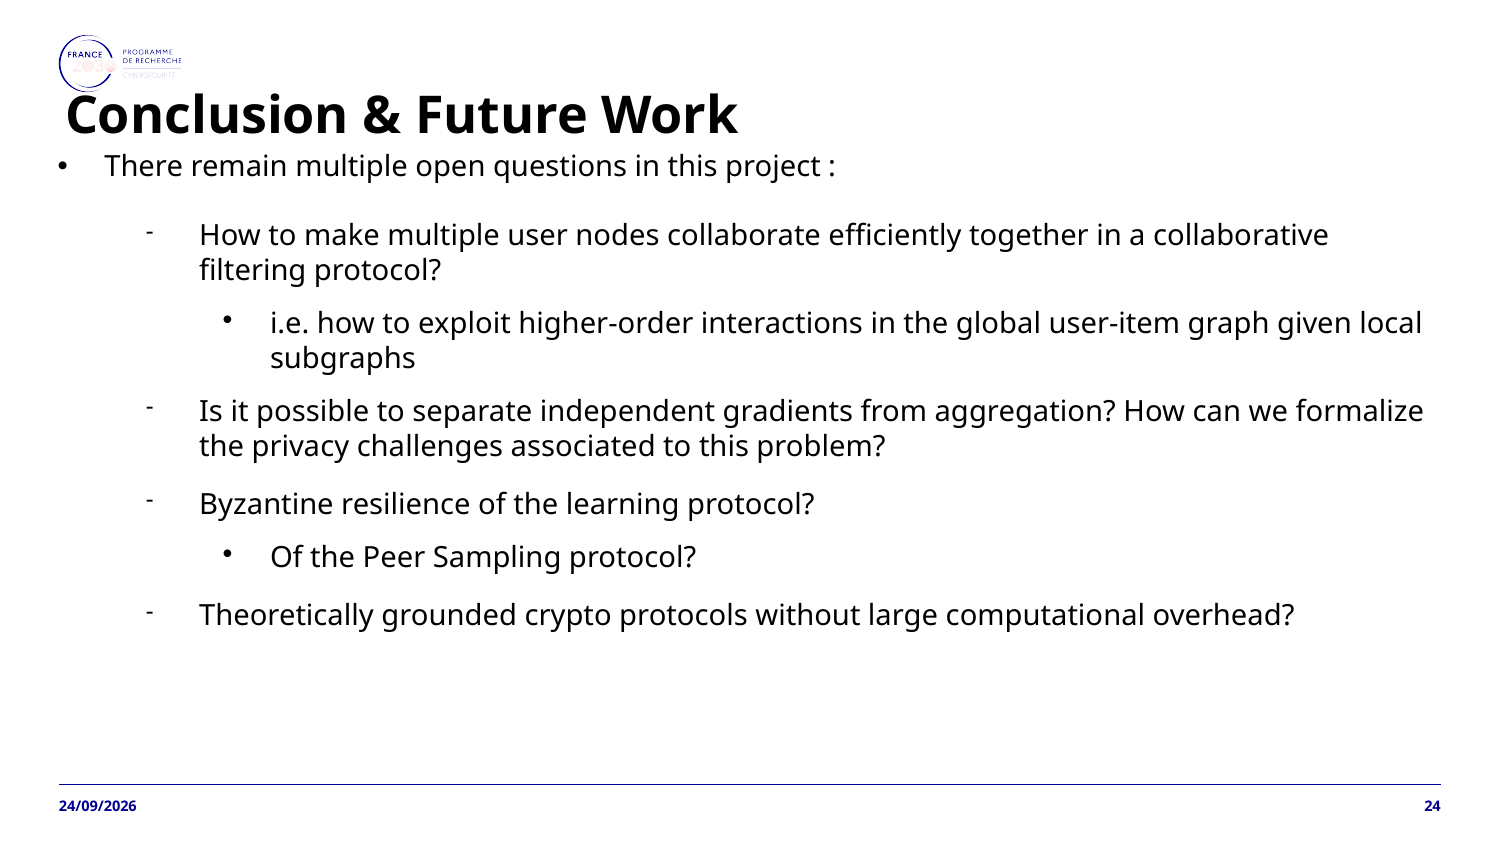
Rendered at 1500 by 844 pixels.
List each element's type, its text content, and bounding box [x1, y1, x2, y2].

slide_number 23 [1364, 784, 1441, 830]
title Conclusion & Future Work [65, 88, 1447, 178]
picture [46, 22, 194, 105]
slide_number 26/01/2024 [59, 784, 260, 830]
text_box There remain multiple open questions in this project : How to make multiple user nodes collaborate efficiently together in a collaborative filtering protocol? i.e. how to exploit higher-order interactions in the global user-item graph given local subgraphs Is it possible to separate independent gradients from aggregation? How can we formalize the privacy challenges associated to this problem? Byzantine resilience of the learning protocol? Of the Peer Sampling protocol? Theoretically grounded crypto protocols without large computational overhead? [57, 147, 1440, 768]
